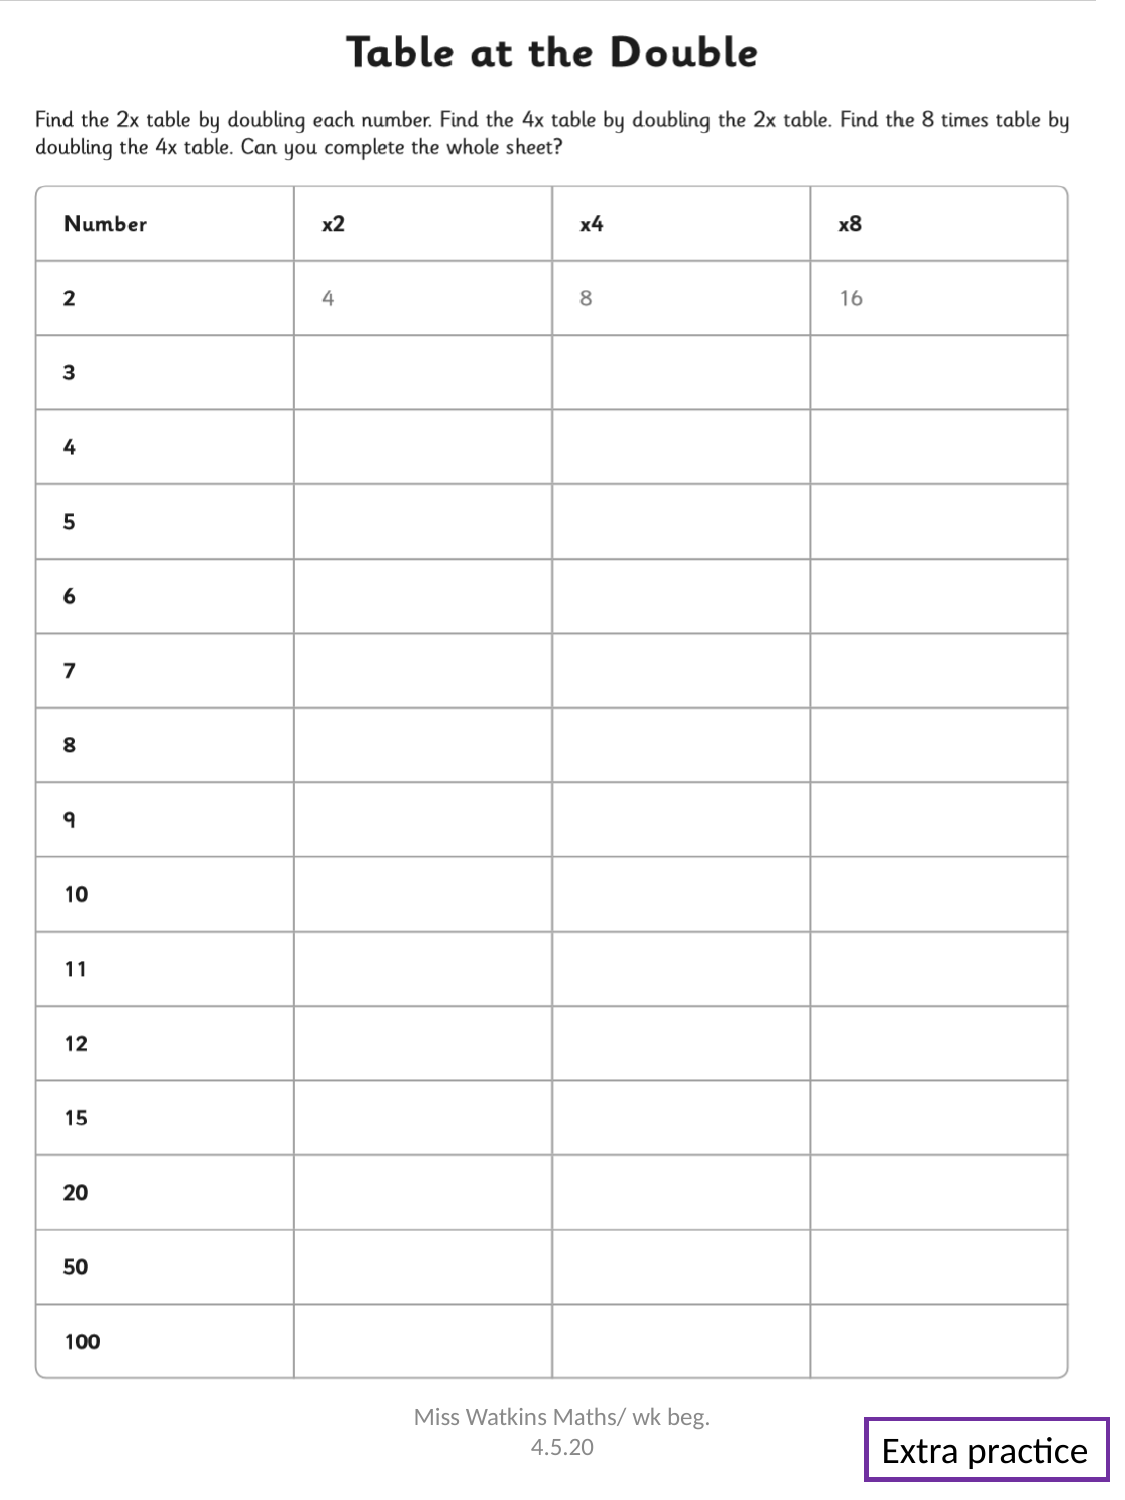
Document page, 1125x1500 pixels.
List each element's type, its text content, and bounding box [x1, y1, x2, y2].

text_box Extra practice [866, 1419, 1109, 1480]
picture [0, 0, 1096, 1391]
text_box Miss Watkins Maths/ wk beg. 4.5.20 [384, 1391, 741, 1471]
